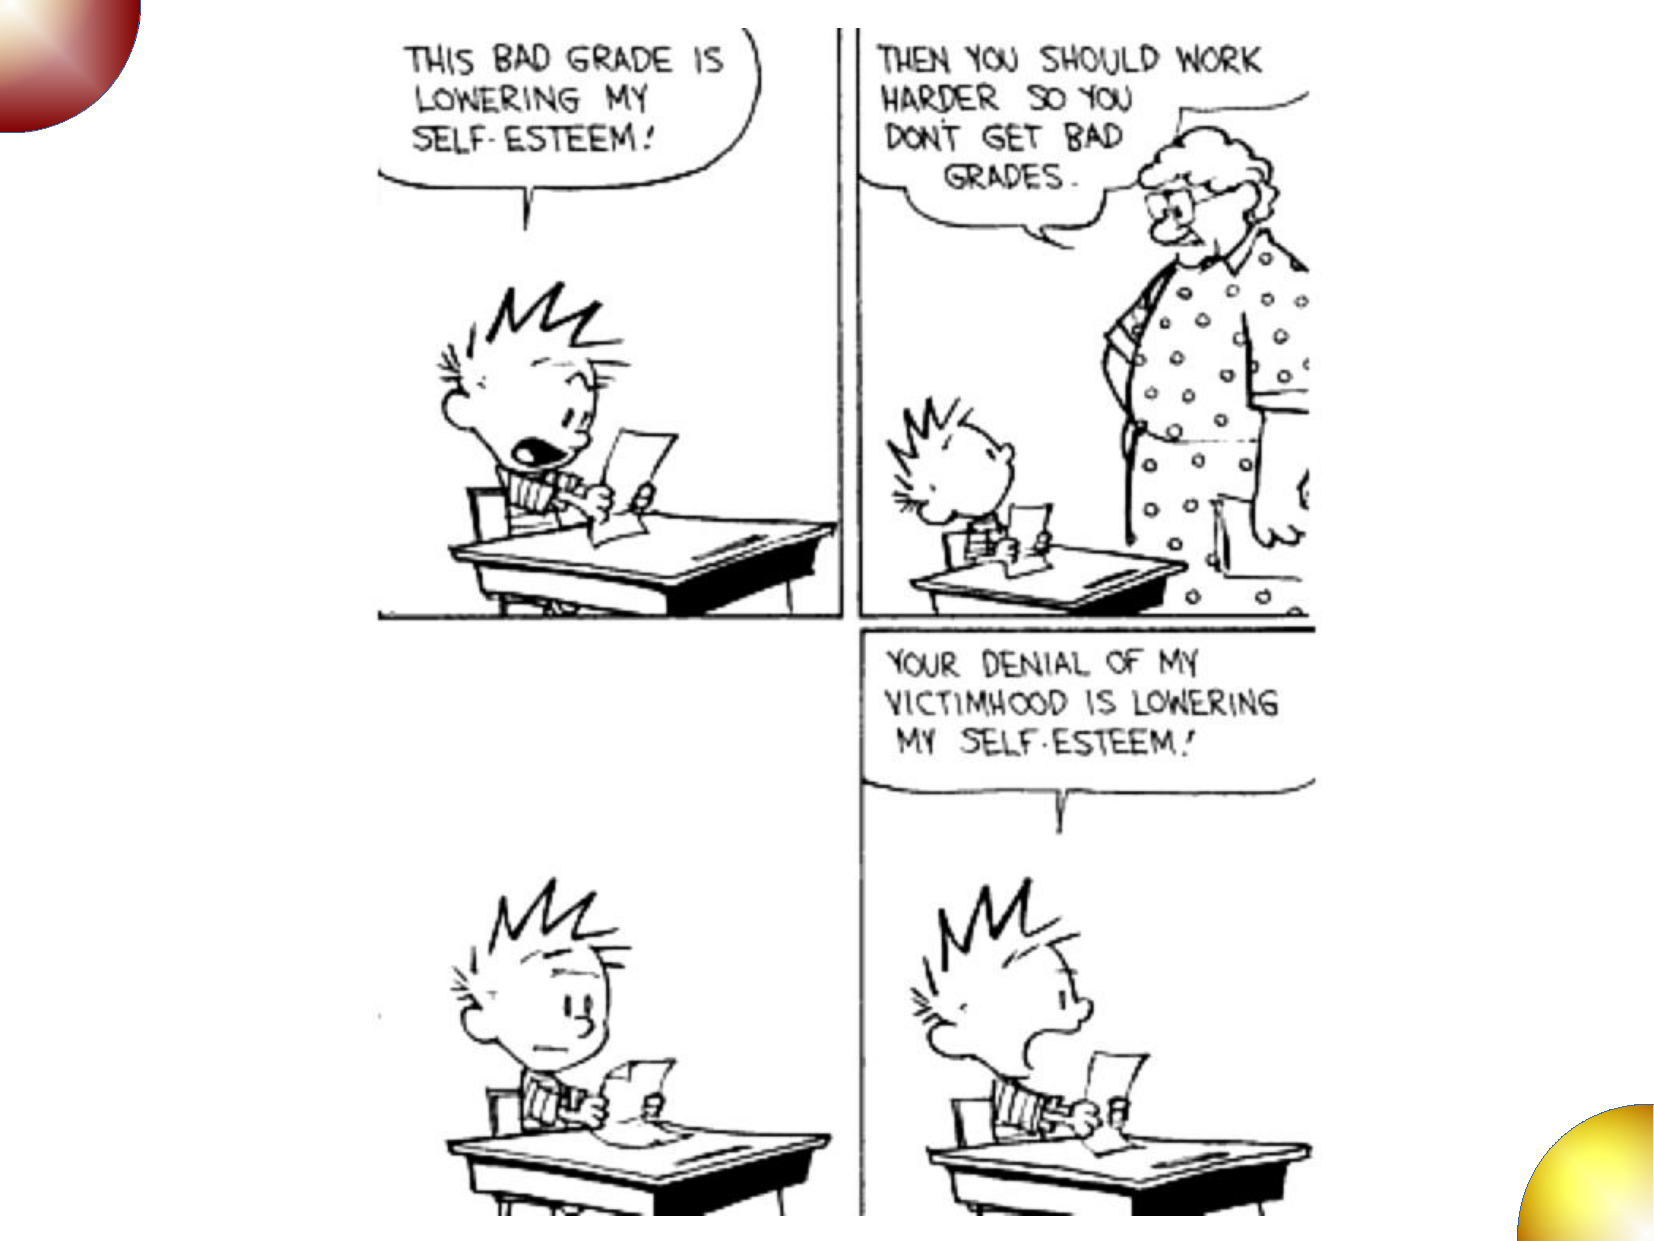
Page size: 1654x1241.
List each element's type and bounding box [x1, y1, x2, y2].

text_box [0, 0, 141, 133]
text_box [1517, 1104, 1654, 1241]
picture [372, 28, 1322, 1216]
